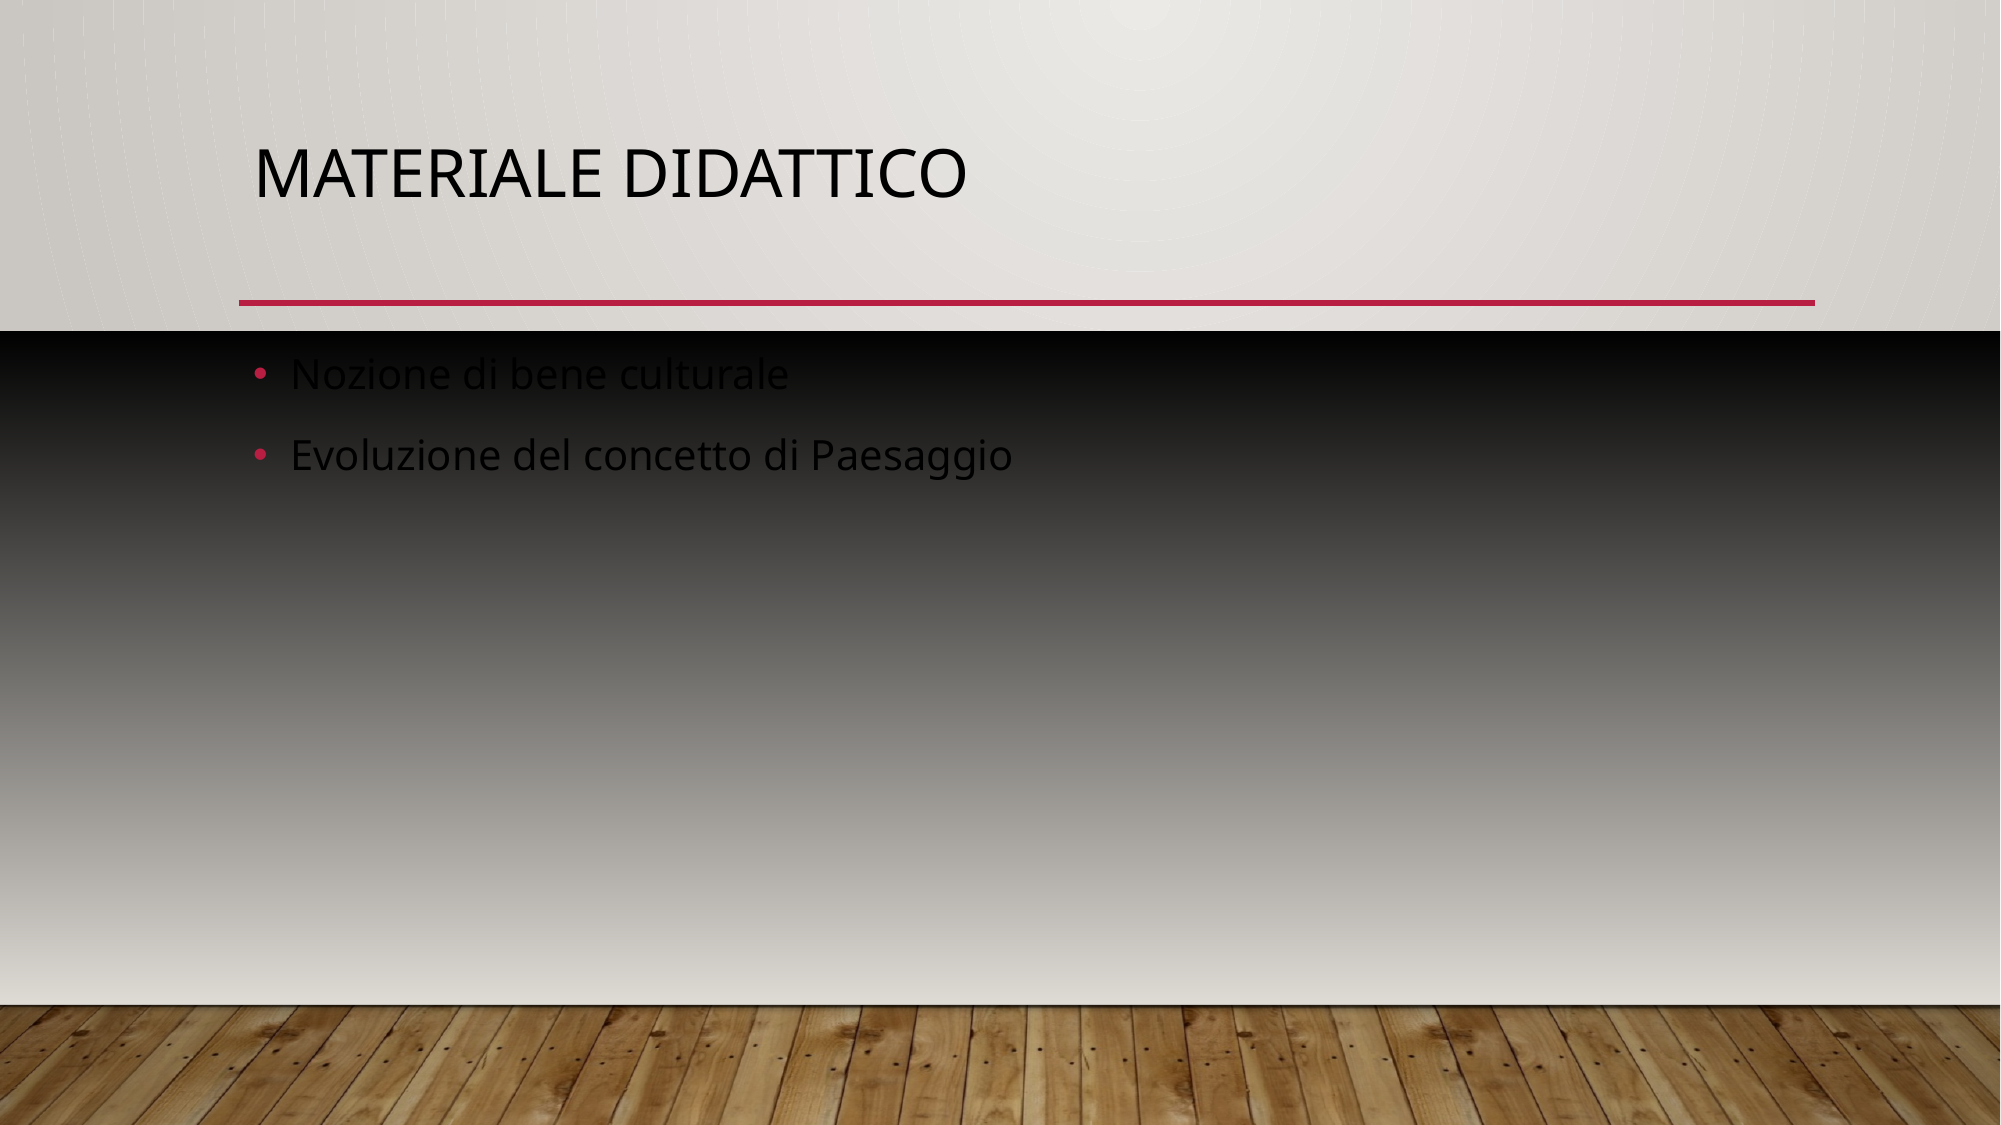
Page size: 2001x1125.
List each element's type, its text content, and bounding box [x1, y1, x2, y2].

list Nozione di bene culturale Evoluzione del concetto di Paesaggio [238, 330, 1814, 897]
title Materiale didattico [238, 131, 1814, 305]
